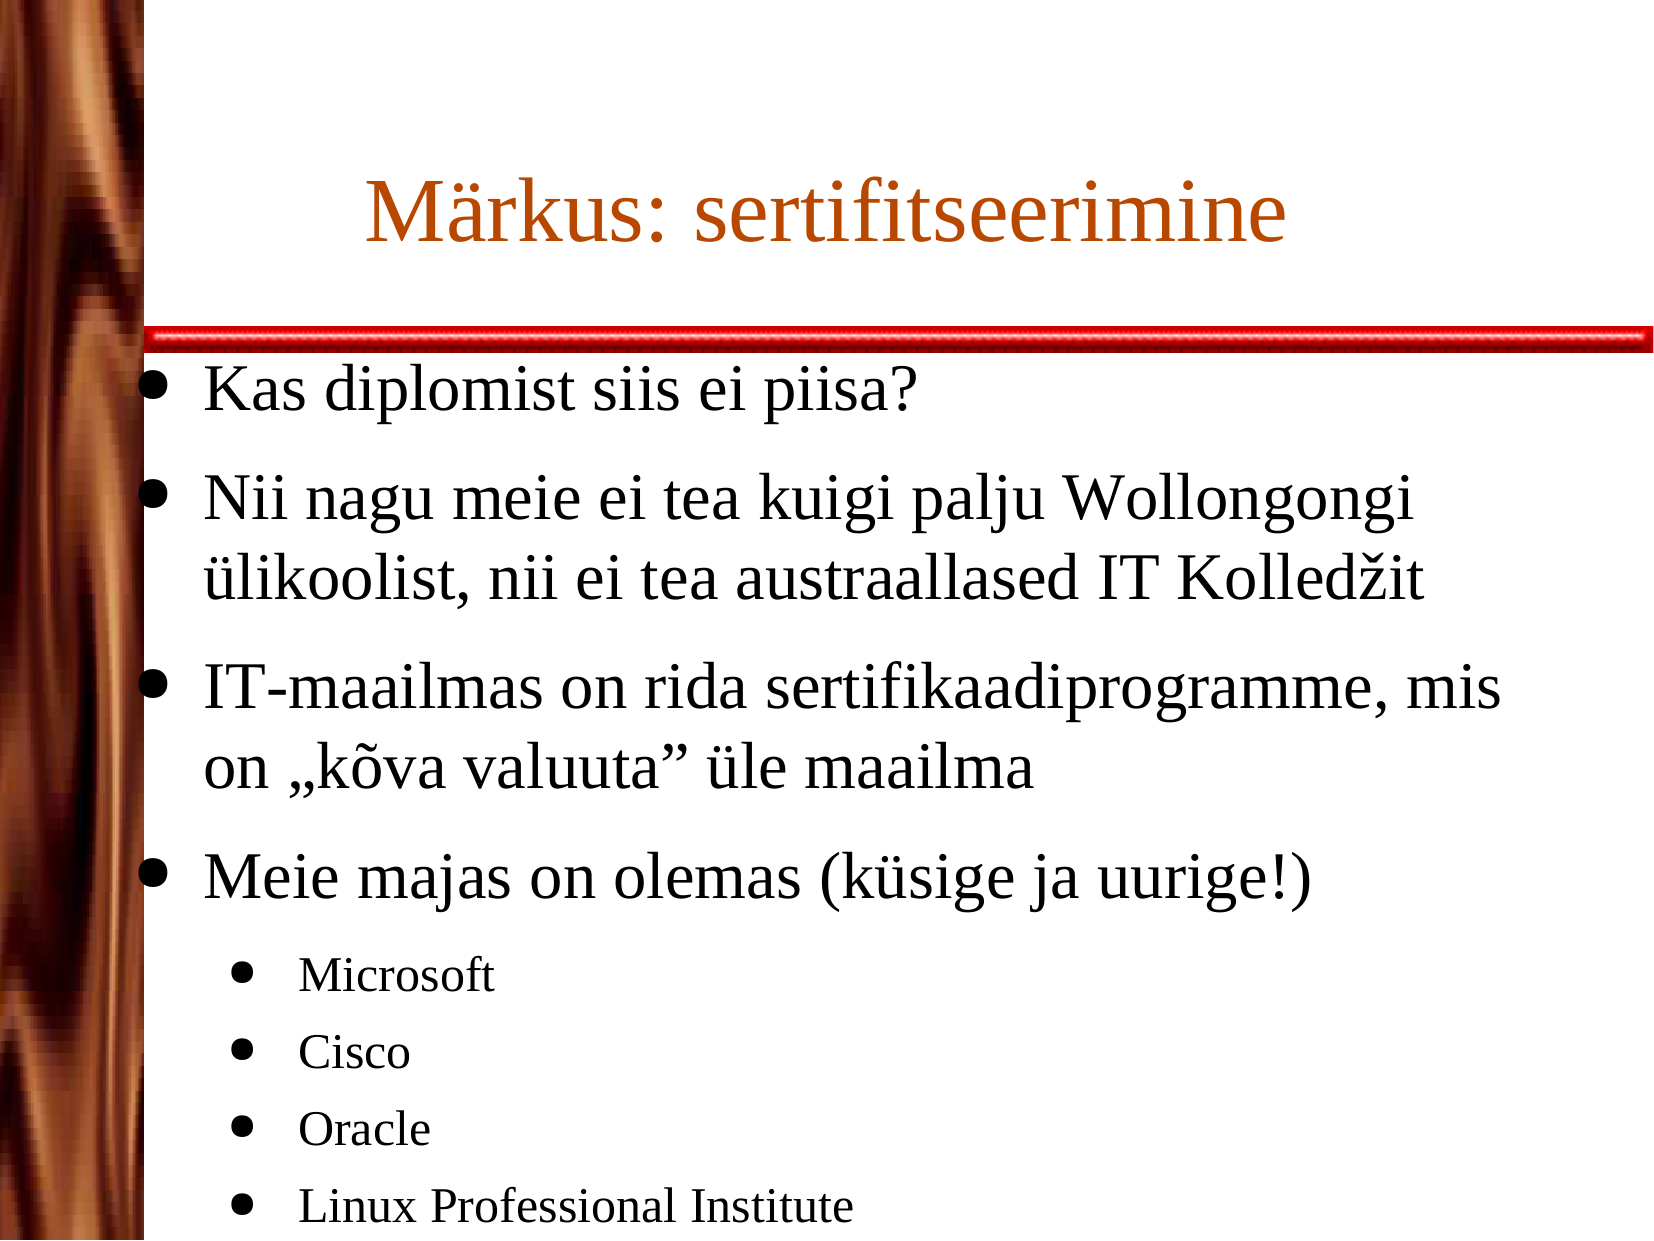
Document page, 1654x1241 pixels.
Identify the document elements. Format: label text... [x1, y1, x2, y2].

title Märkus: sertifitseerimine [121, 98, 1533, 314]
list Kas diplomist siis ei piisa? Nii nagu meie ei tea kuigi palju Wollongongi ülikoolist, nii ei tea austraallased IT Kolledžit IT-maailmas on rida sertifikaadiprogramme, mis on „kõva valuuta” üle maailma Meie majas on olemas (küsige ja uurige!) Microsoft Cisco Oracle Linux Professional Institute [121, 344, 1533, 1231]
picture [0, 0, 1654, 1240]
